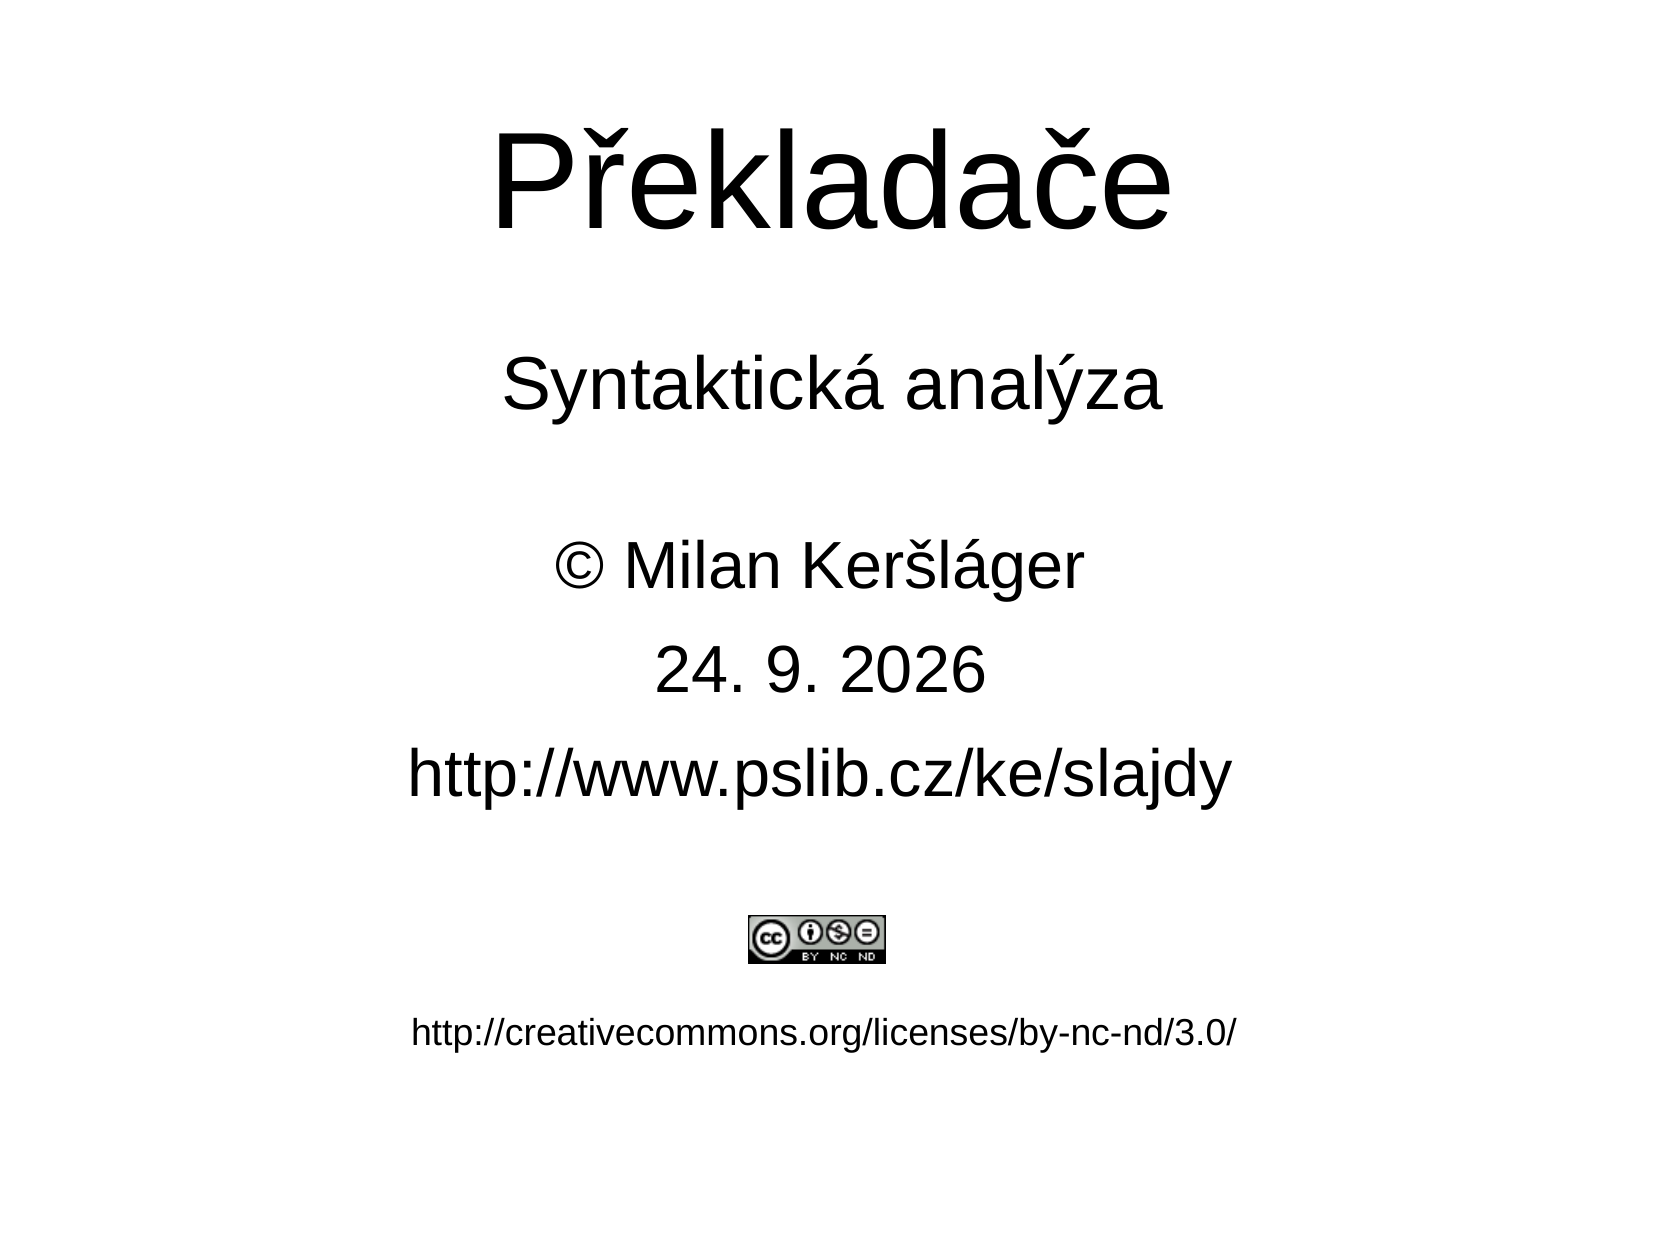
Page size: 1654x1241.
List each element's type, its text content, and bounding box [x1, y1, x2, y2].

text_box http://creativecommons.org/licenses/by-nc-nd/3.0/ [337, 1003, 1312, 1061]
picture [748, 915, 886, 964]
list © Milan Keršláger 8.4.2010 http://www.pslib.cz/ke/slajdy [76, 527, 1565, 916]
title Překladače Syntaktická analýza [88, 50, 1577, 479]
